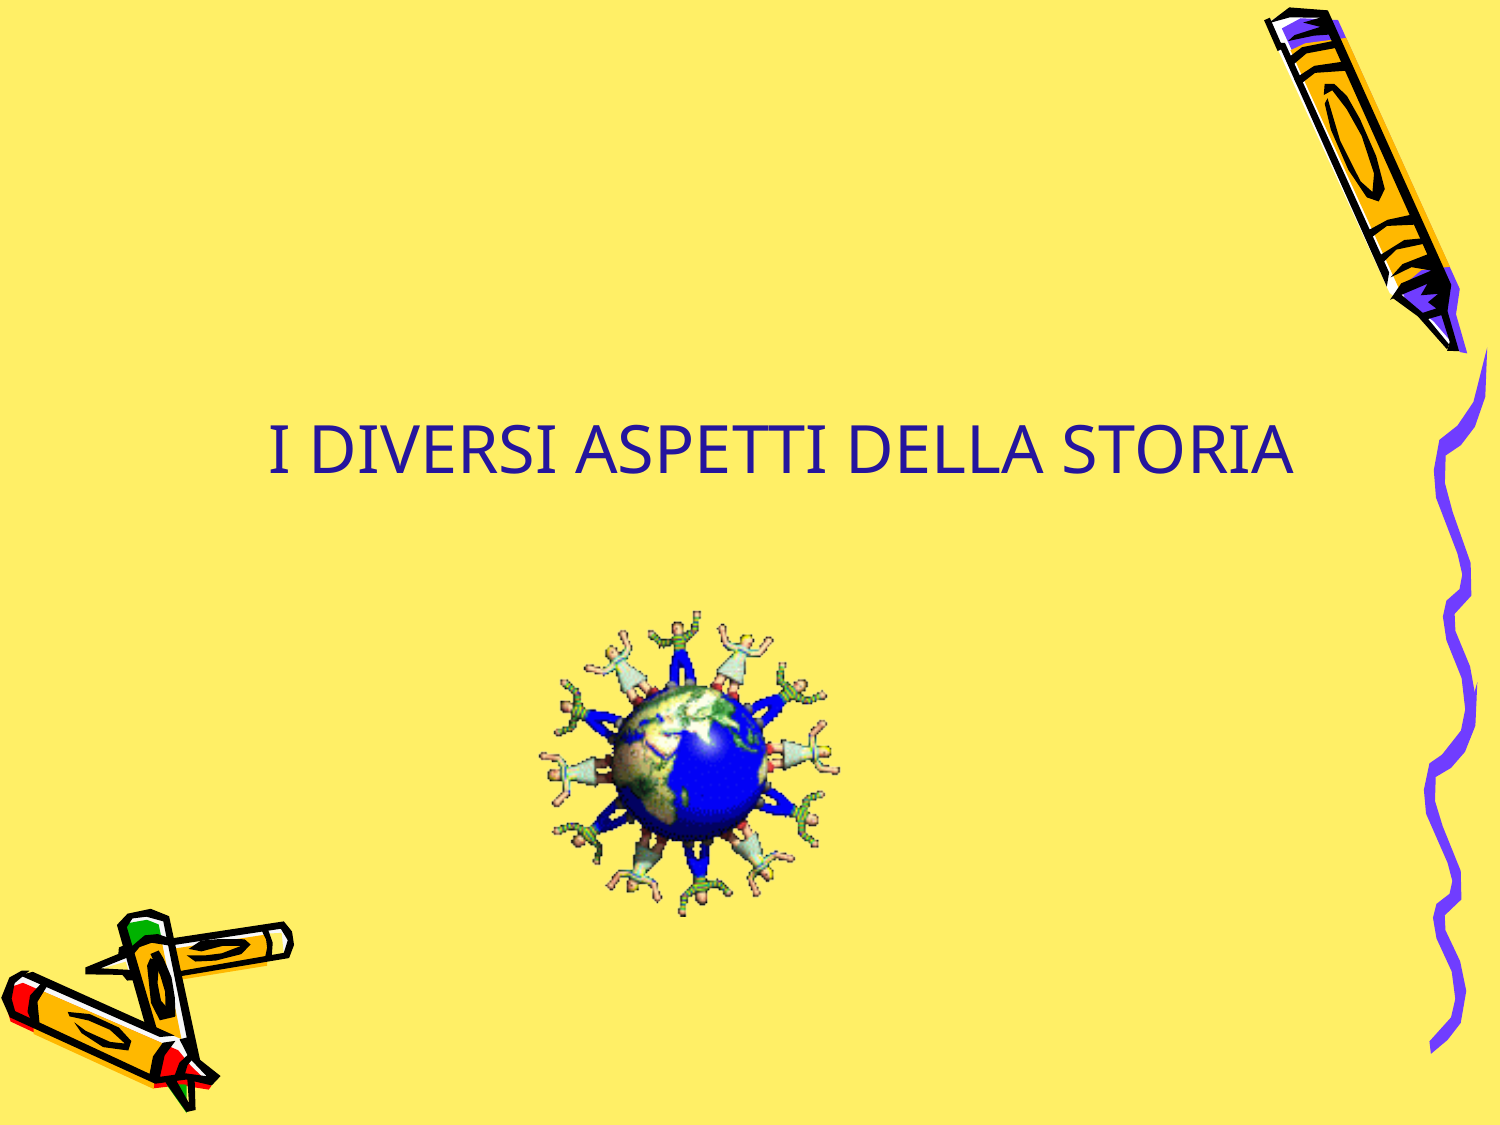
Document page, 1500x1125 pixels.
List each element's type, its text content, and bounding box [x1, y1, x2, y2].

title I DIVERSI ASPETTI DELLA STORIA [218, 231, 1346, 495]
picture [537, 609, 843, 917]
